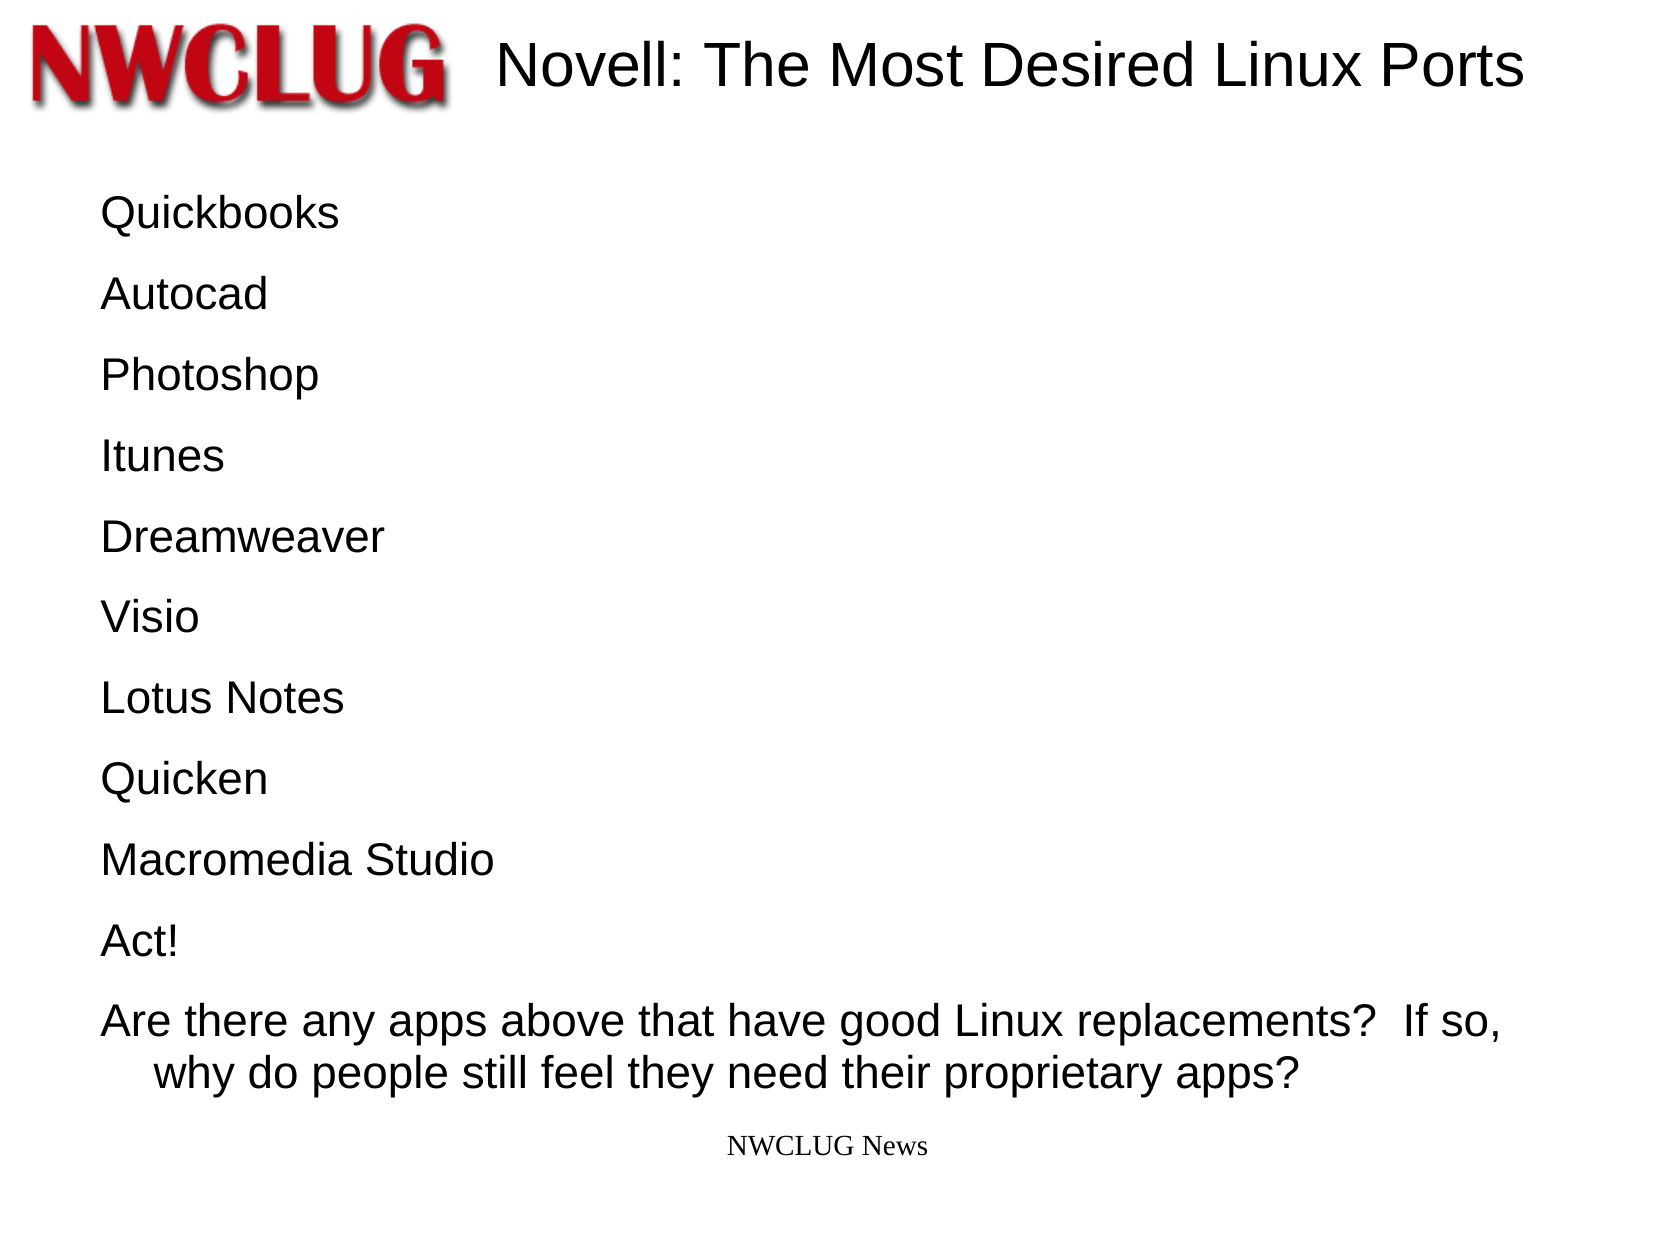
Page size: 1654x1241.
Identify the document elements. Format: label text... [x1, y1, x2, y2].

title Novell: The Most Desired Linux Ports [495, 17, 1613, 113]
picture [5, 5, 480, 156]
list Quickbooks Autocad Photoshop Itunes Dreamweaver Visio Lotus Notes Quicken Macromedia Studio Act! Are there any apps above that have good Linux replacements? If so, why do people still feel they need their proprietary apps? [82, 187, 1571, 1096]
